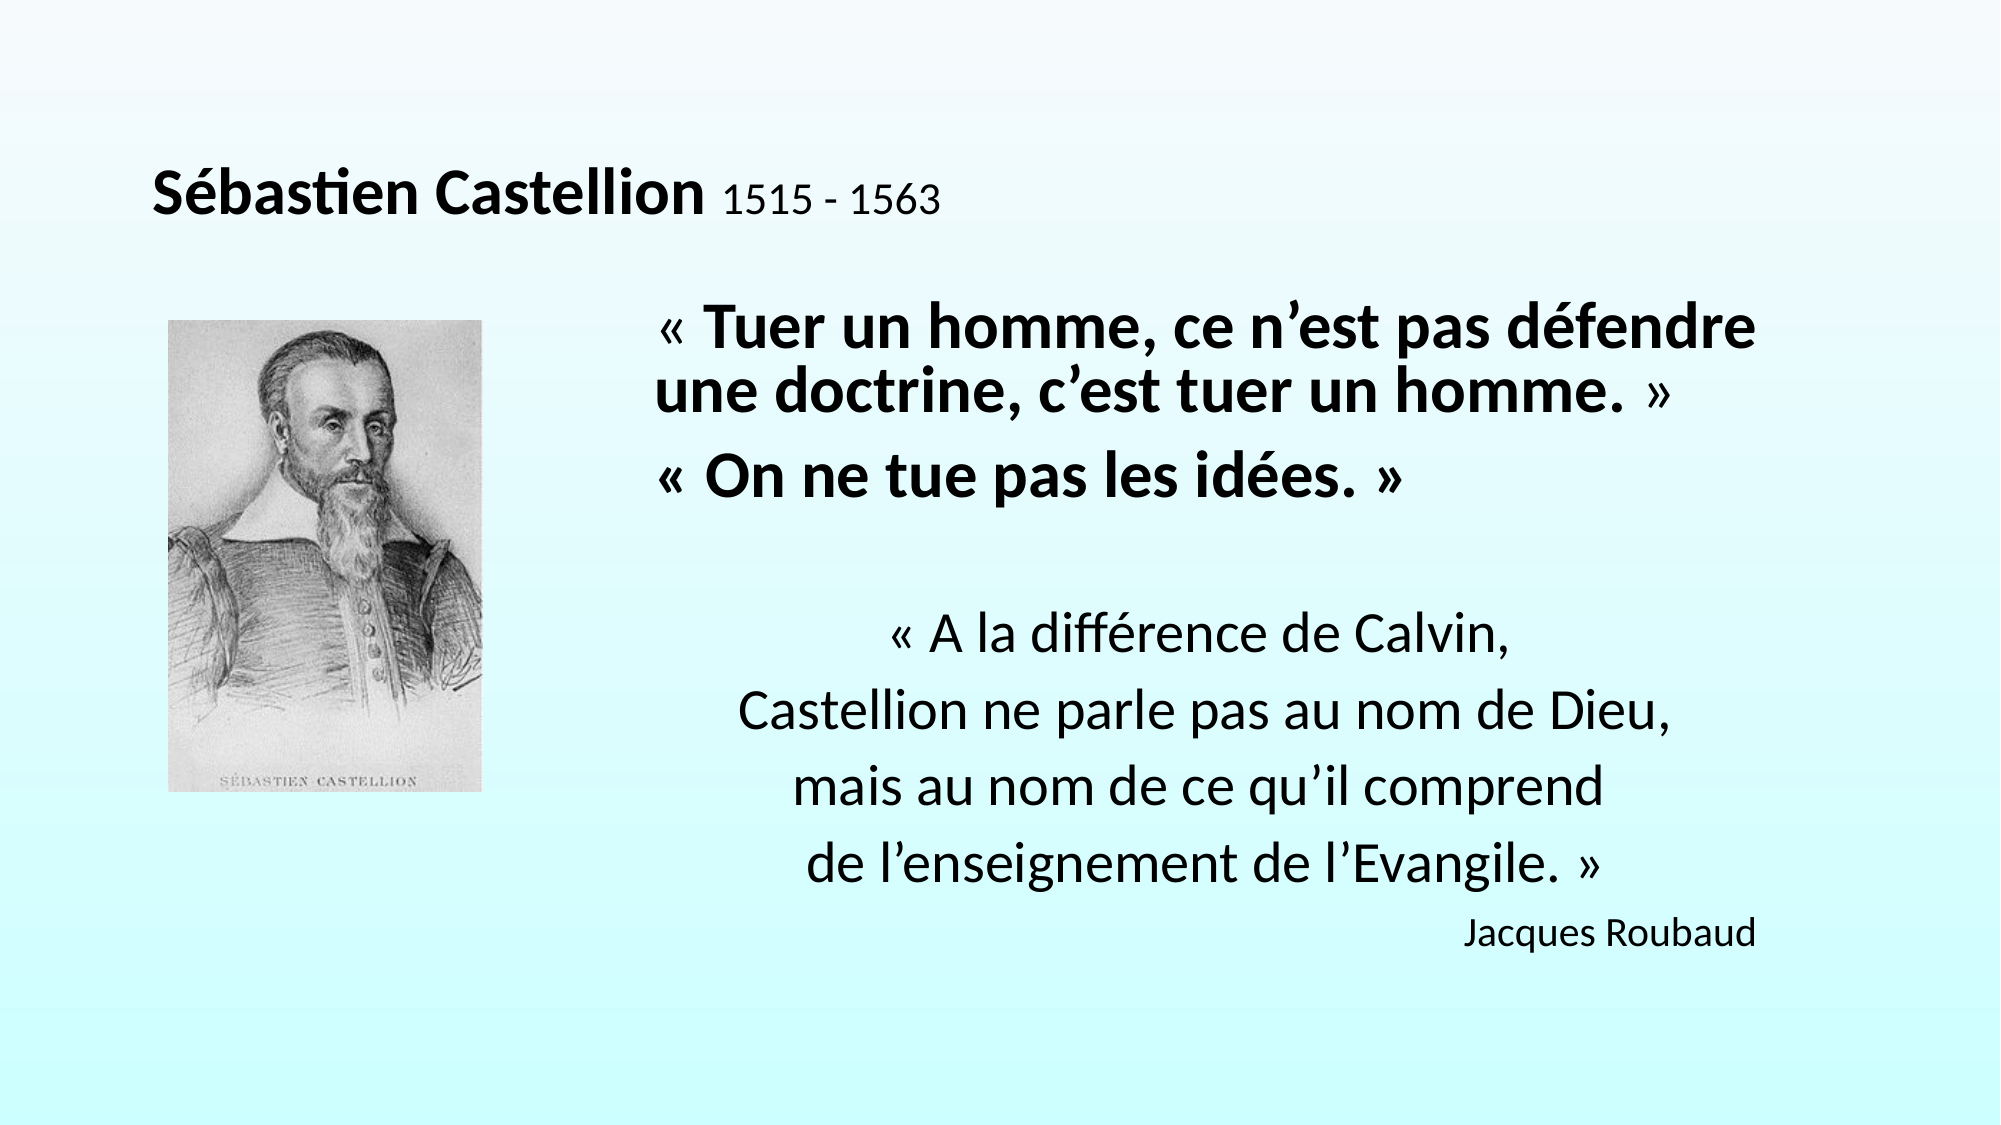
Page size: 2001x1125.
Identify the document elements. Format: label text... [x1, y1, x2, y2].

title Sébastien Castellion 1515 - 1563 [137, 75, 1058, 237]
list « Tuer un homme, ce n’est pas défendre une doctrine, c’est tuer un homme. » « On ne tue pas les idées. » « A la différence de Calvin, Castellion ne parle pas au nom de Dieu, mais au nom de ce qu’il comprend de l’enseignement de l’Evangile. » Jacques Roubaud [639, 289, 1863, 963]
picture [168, 320, 483, 792]
